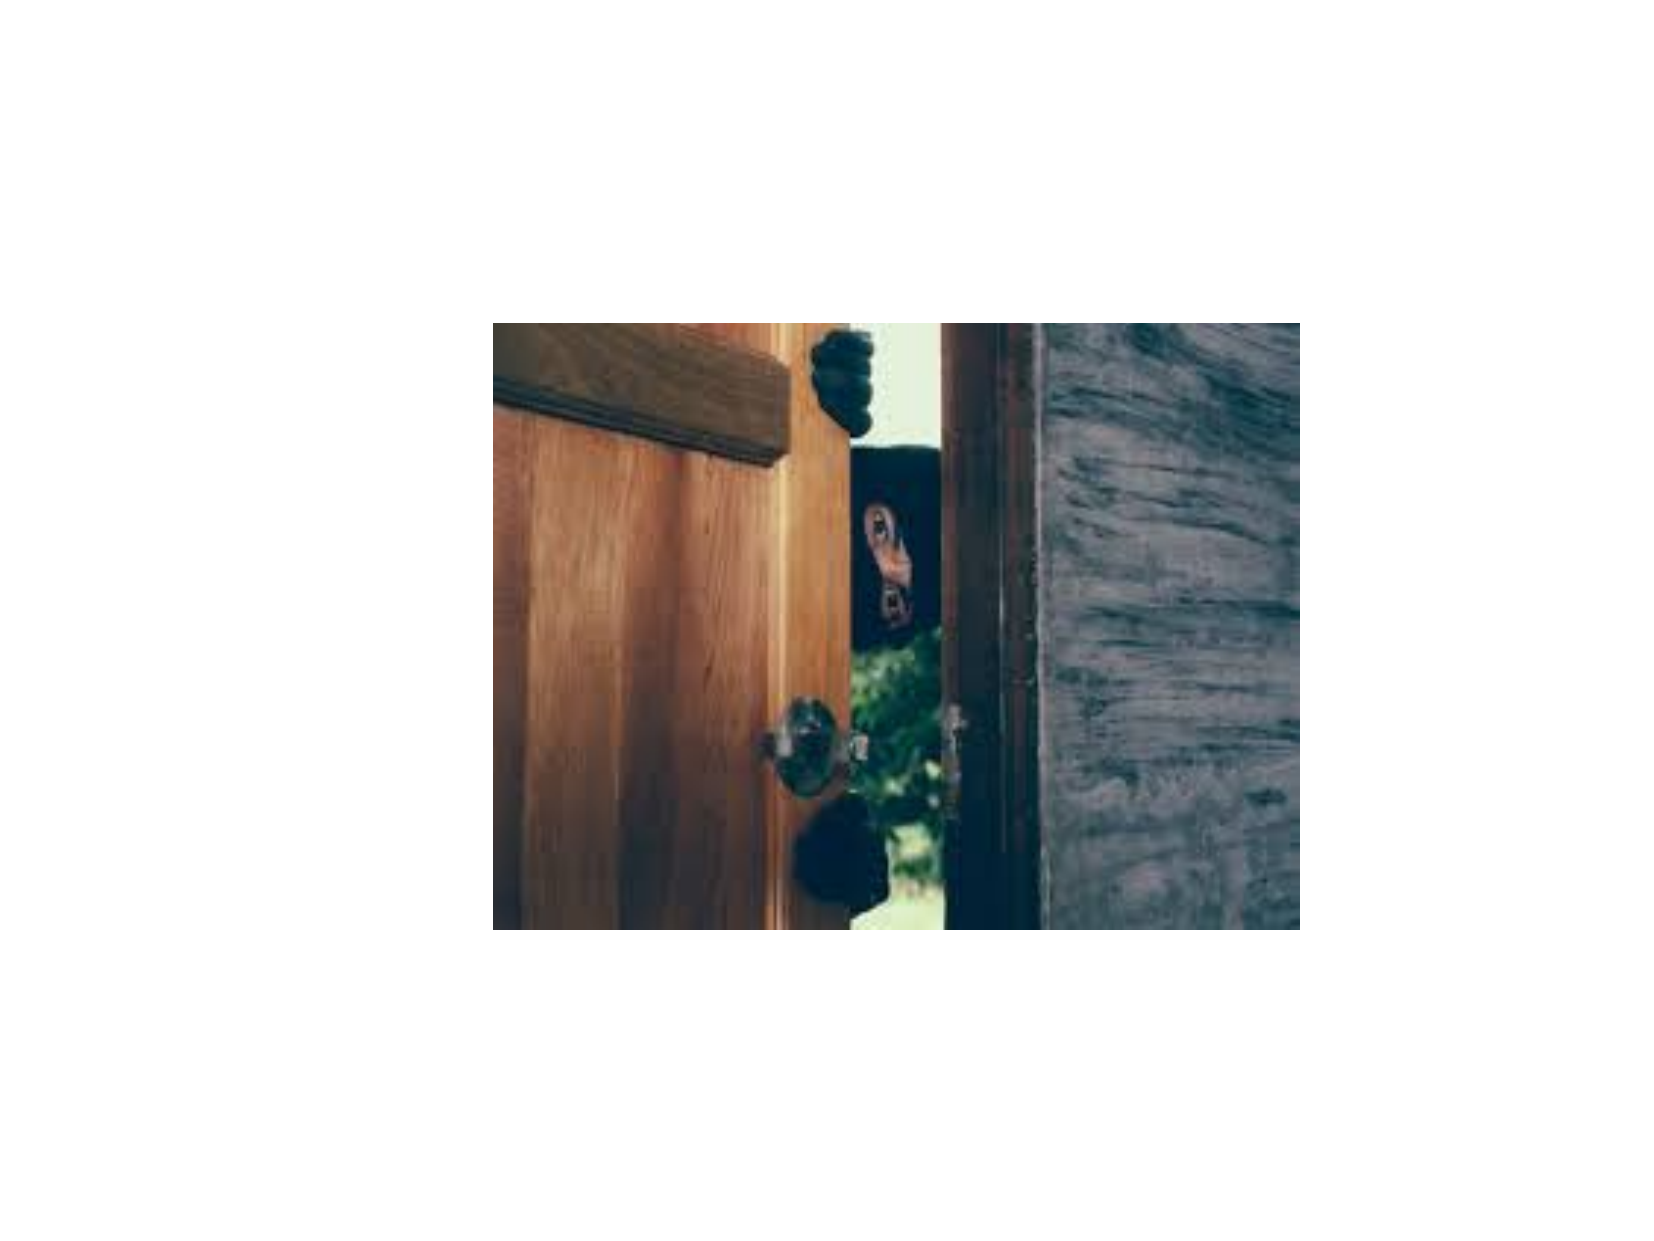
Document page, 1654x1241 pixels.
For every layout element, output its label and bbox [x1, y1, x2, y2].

picture [493, 323, 1300, 931]
